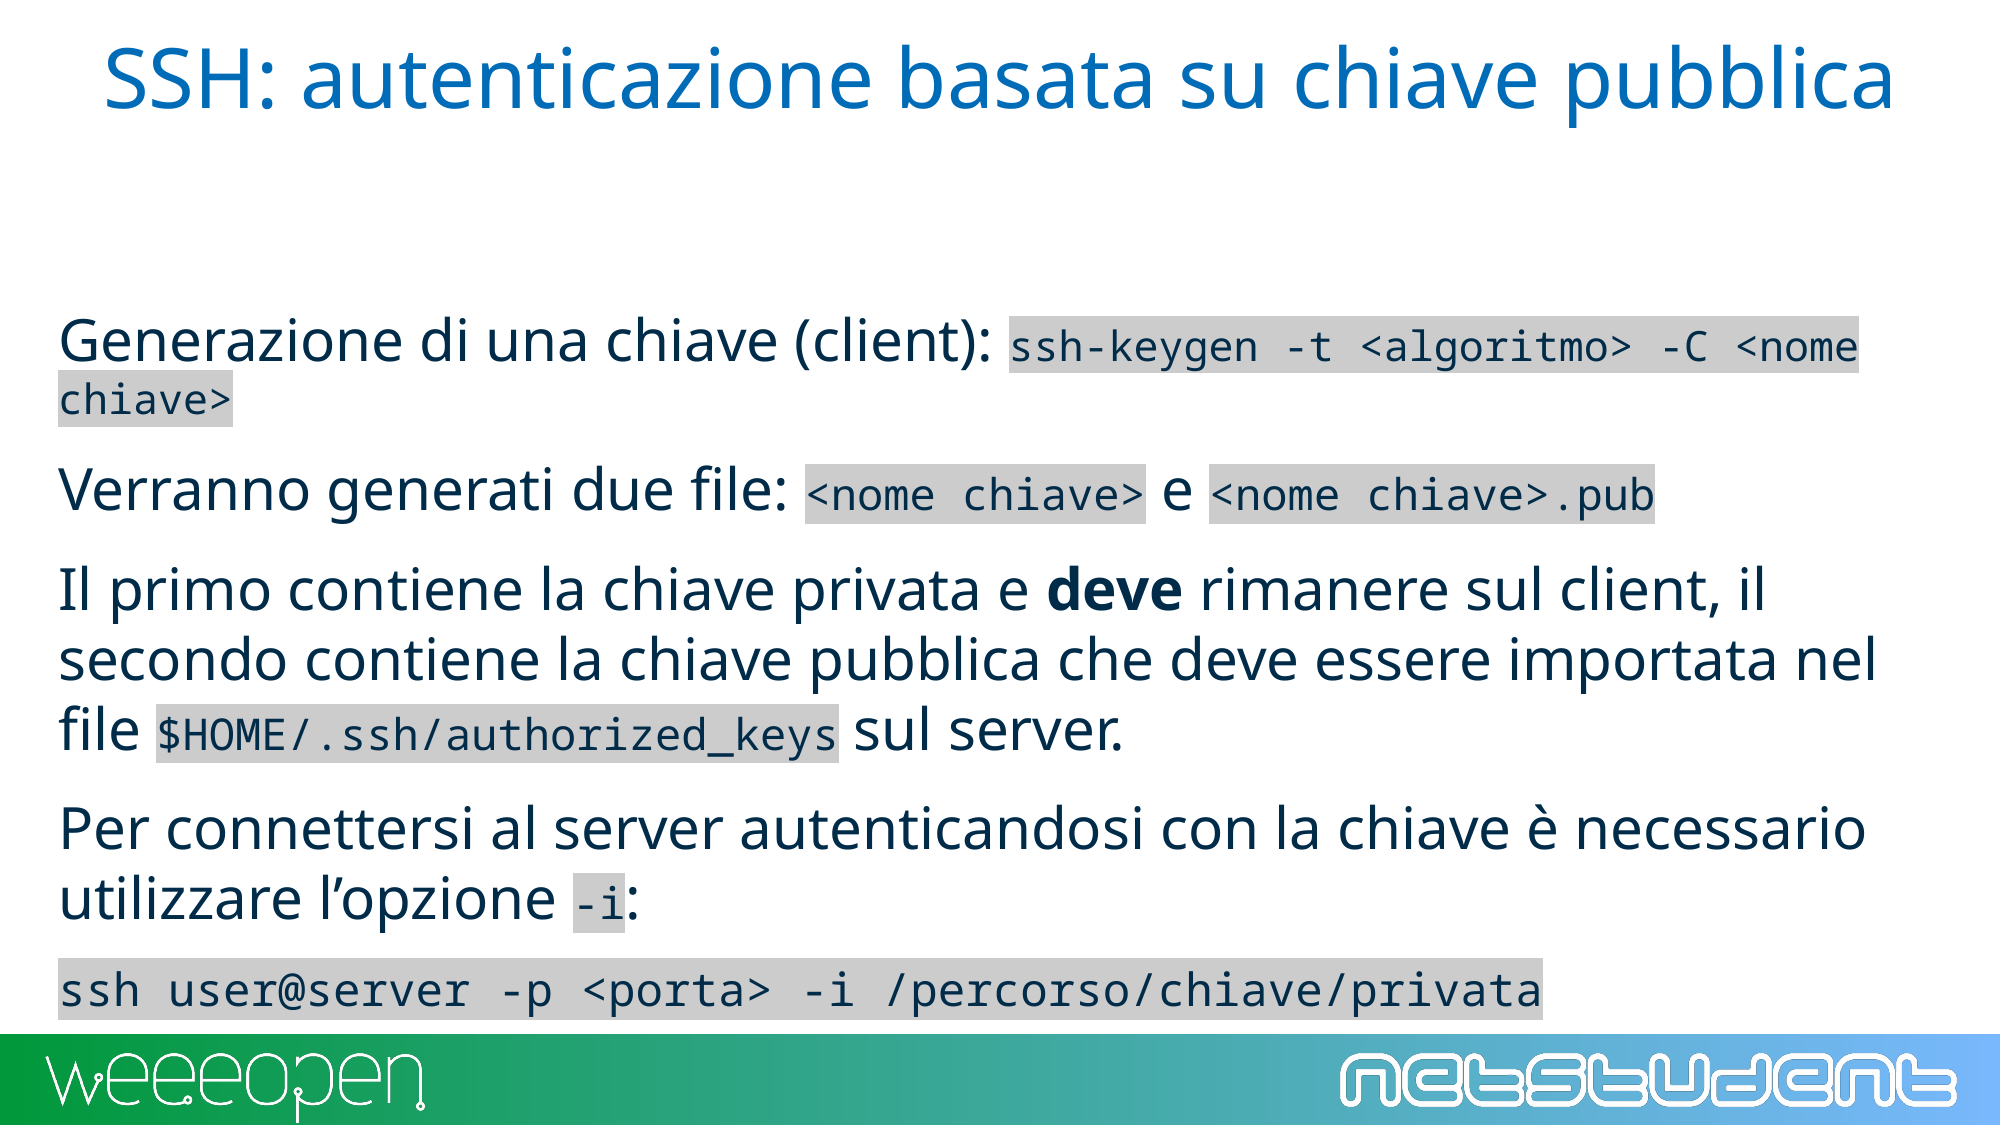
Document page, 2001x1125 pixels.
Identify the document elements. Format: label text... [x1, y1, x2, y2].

list Generazione di una chiave (client): ssh-keygen -t <algoritmo> -C <nome chiave> Verranno generati due file: <nome chiave> e <nome chiave>.pub Il primo contiene la chiave privata e deve rimanere sul client, il secondo contiene la chiave pubblica che deve essere importata nel file $HOME/.ssh/authorized_keys sul server. Per connettersi al server autenticandosi con la chiave è necessario utilizzare l’opzione -i: ssh user@server -p <porta> -i /percorso/chiave/privata [43, 295, 1949, 975]
title SSH: autenticazione basata su chiave pubblica [43, 29, 1959, 247]
picture [45, 1053, 425, 1123]
picture [1340, 1053, 1957, 1107]
